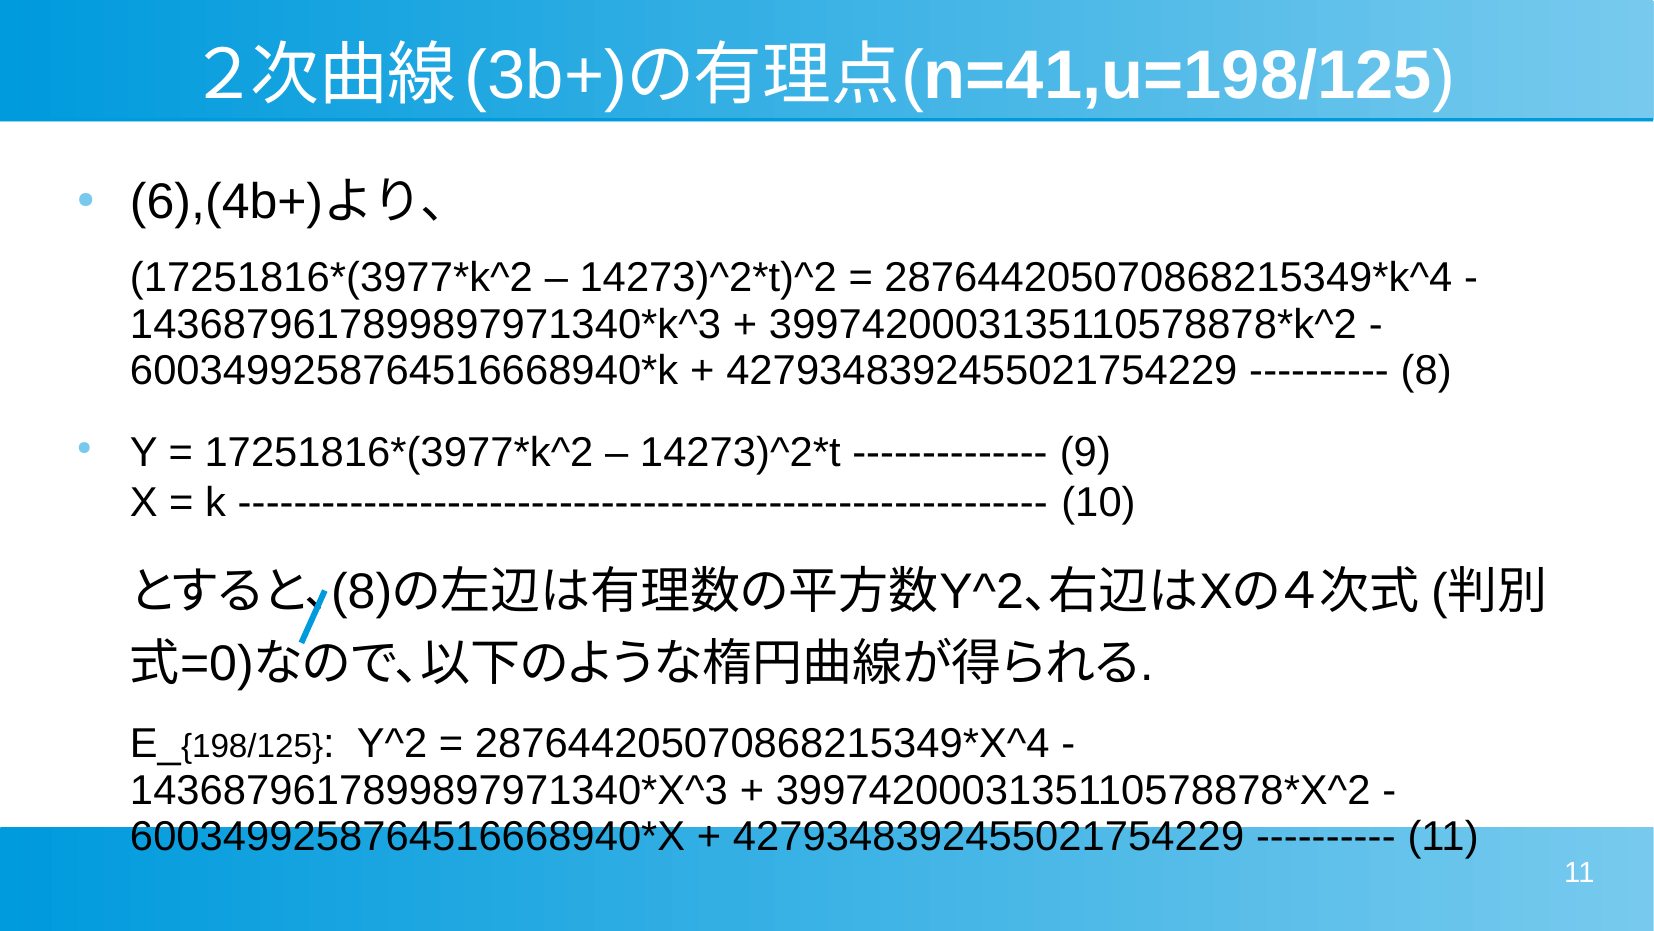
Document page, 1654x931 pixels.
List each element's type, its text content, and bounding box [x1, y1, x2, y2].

title ２次曲線(3b+)の有理点(n=41,u=198/125) [59, 29, 1595, 108]
list (6),(4b+)より、 (17251816*(3977*k^2 – 14273)^2*t)^2 = 287644205070868215349*k^4 - 1436879617899897971340*k^3 + 3997420003135110578878*k^2 - 6003499258764516668940*k + 4279348392455021754229 ---------- (8) Y = 17251816*(3977*k^2 – 14273)^2*t -------------- (9) X = k ---------------------------------------------------------- (10) とすると、(8)の左辺は有理数の平方数Y^2、右辺はXの４次式 (判別式=0)なので、以下のような楕円曲線が得られる. E_{198/125}: Y^2 = 287644205070868215349*X^4 - 1436879617899897971340*X^3 + 3997420003135110578878*X^2 - 6003499258764516668940*X + 4279348392455021754229 ---------- (11) [59, 137, 1595, 798]
